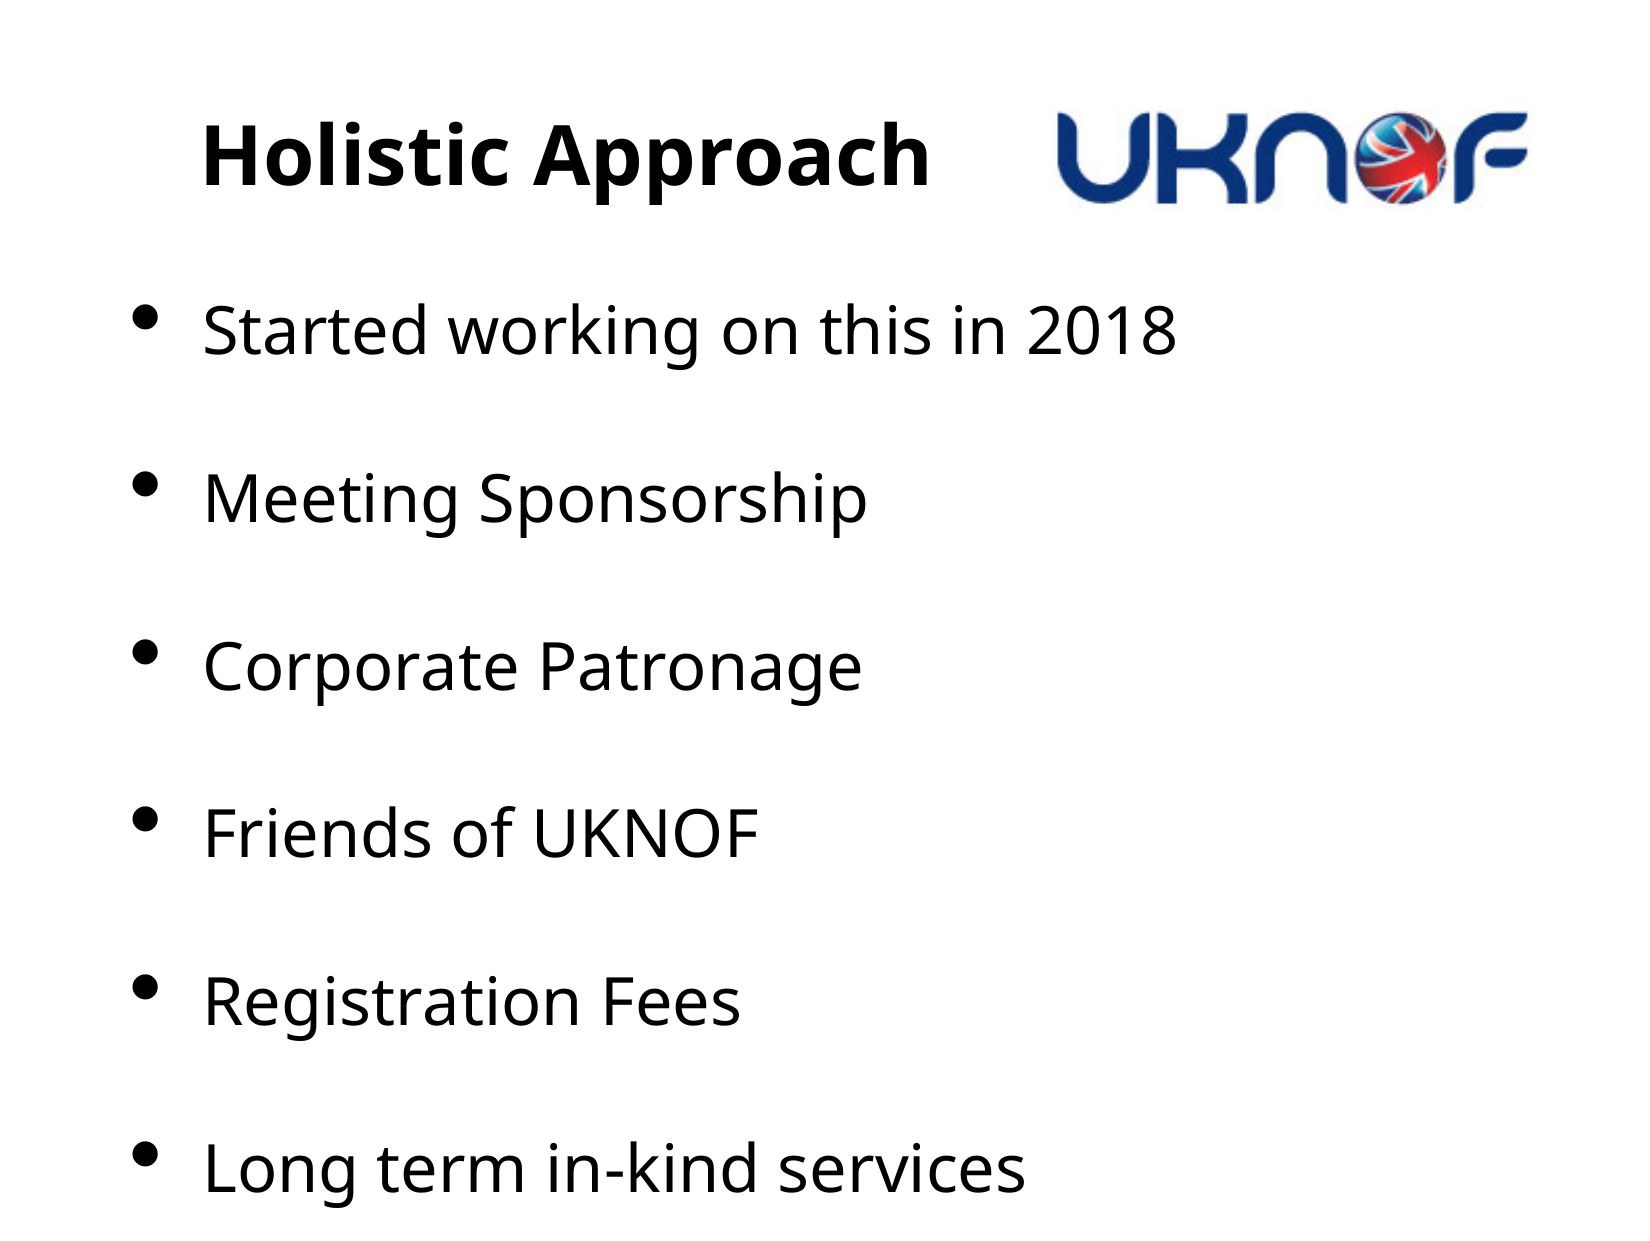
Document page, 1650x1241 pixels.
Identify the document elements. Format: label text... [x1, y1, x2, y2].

title Holistic Approach [120, 14, 1013, 290]
list Started working on this in 2018 Meeting Sponsorship Corporate Patronage Friends of UKNOF Registration Fees Long term in-kind services [120, 347, 1530, 1147]
picture [1050, 93, 1536, 225]
